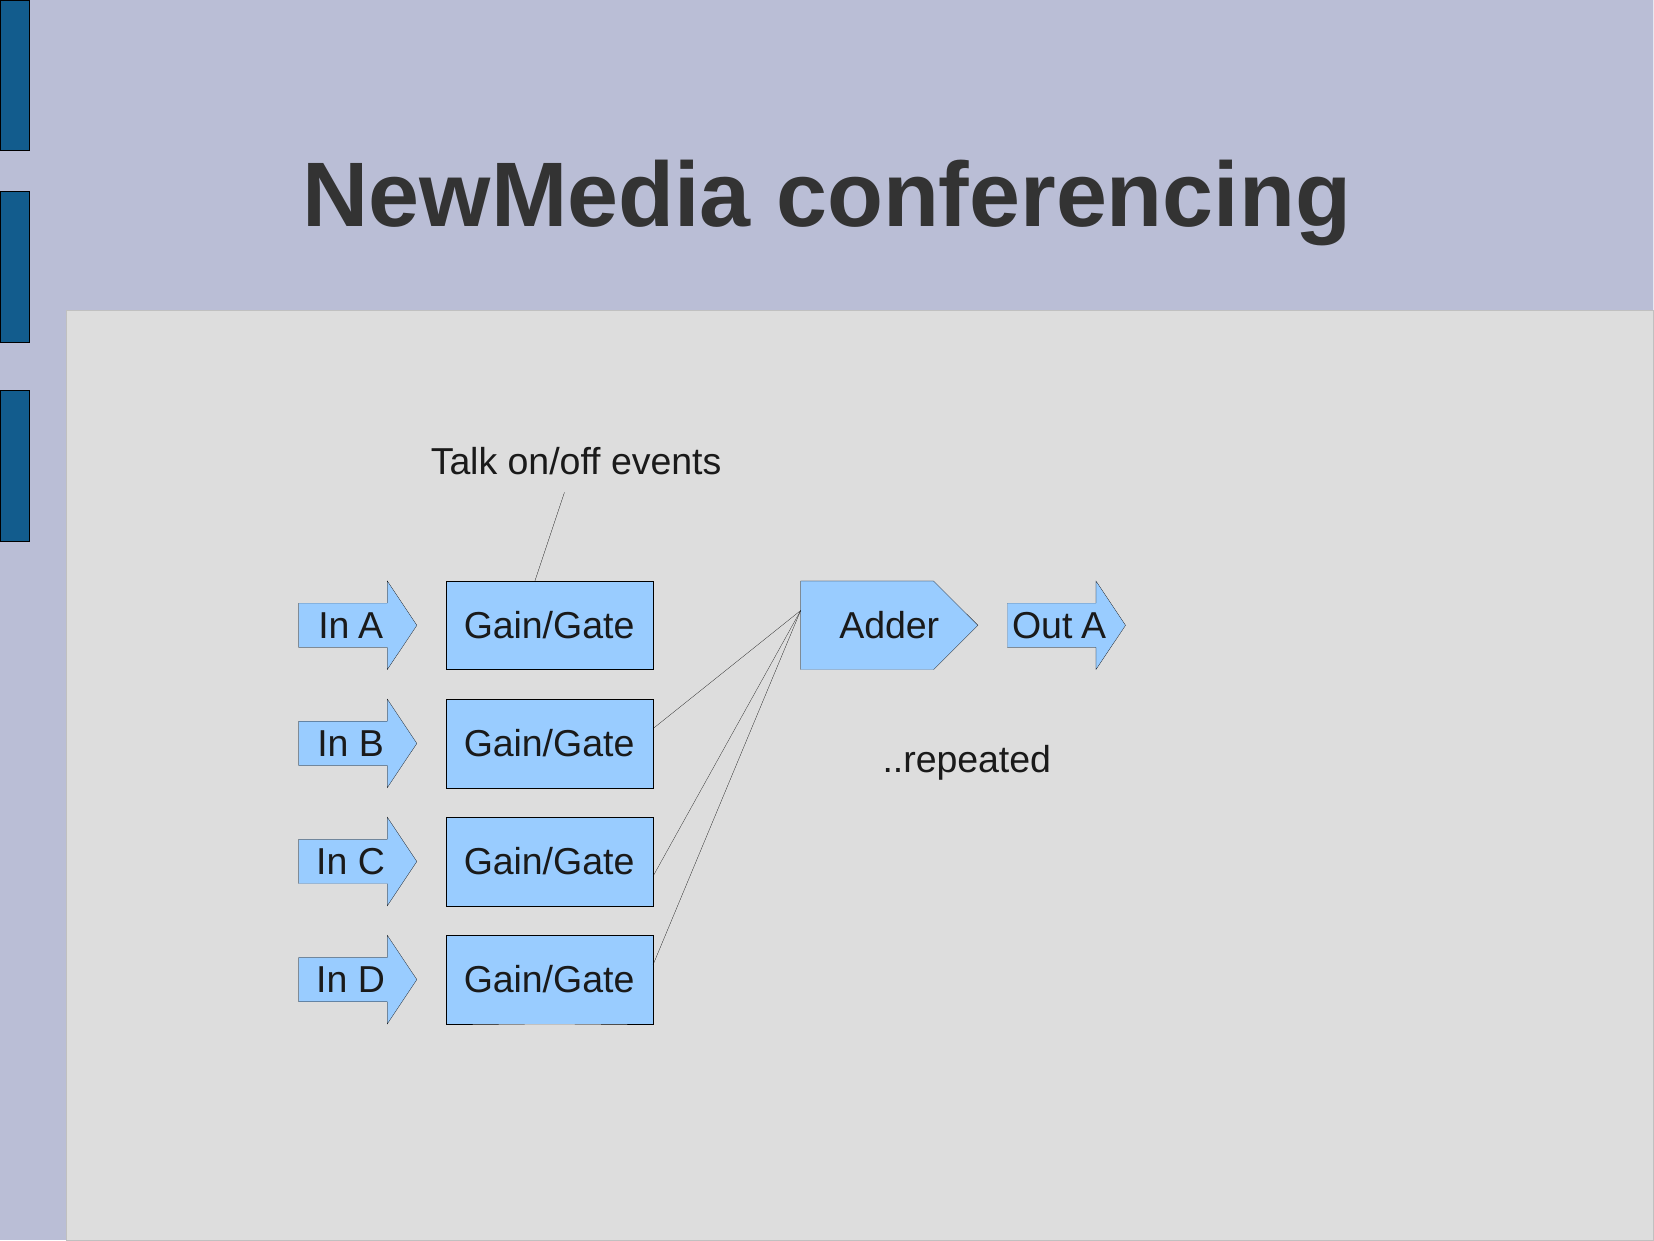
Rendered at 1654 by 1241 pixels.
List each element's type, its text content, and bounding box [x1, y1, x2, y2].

chart [121, 344, 1534, 1164]
title NewMedia conferencing [121, 91, 1534, 299]
